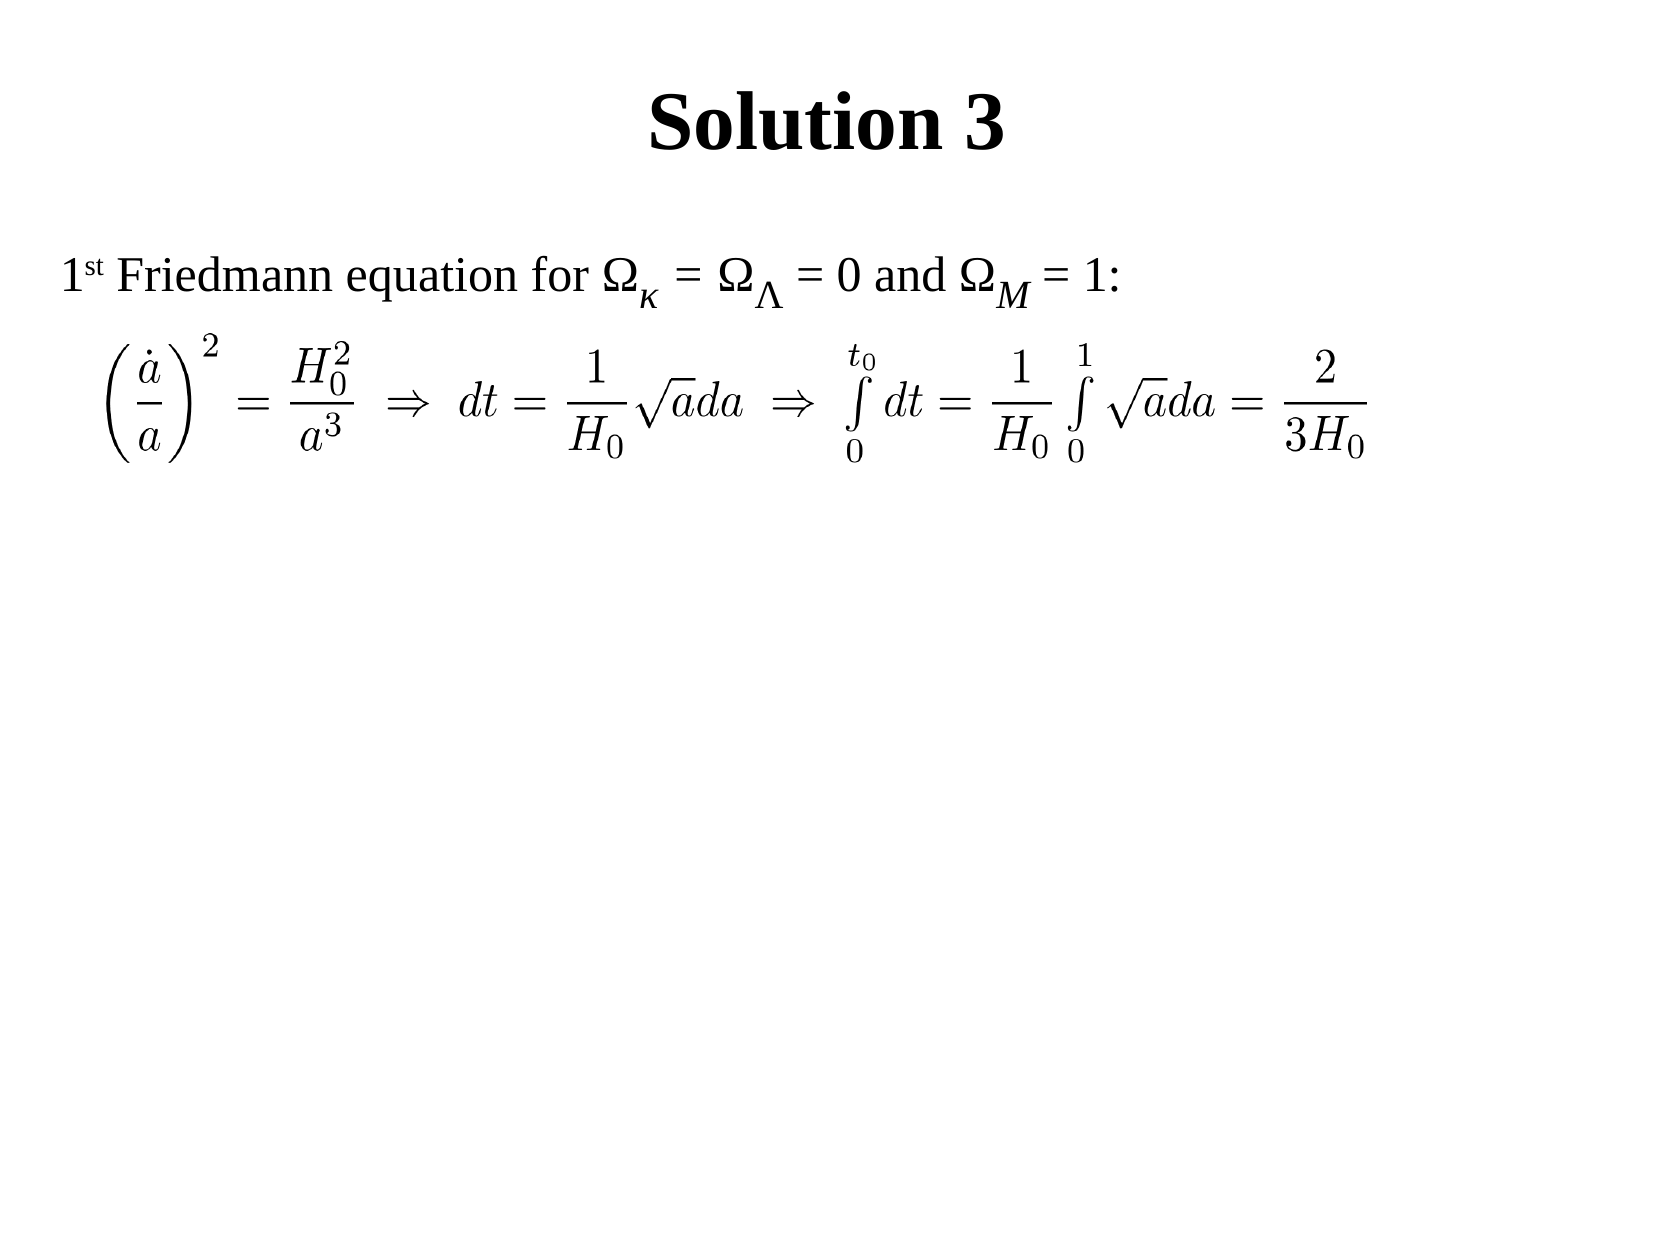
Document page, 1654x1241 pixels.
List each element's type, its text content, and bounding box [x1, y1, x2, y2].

picture [106, 358, 1367, 463]
title Solution 3 [82, 49, 1571, 182]
text_box 1st Friedmann equation for Ωκ = ΩΛ = 0 and ΩM = 1: [59, 241, 1588, 358]
